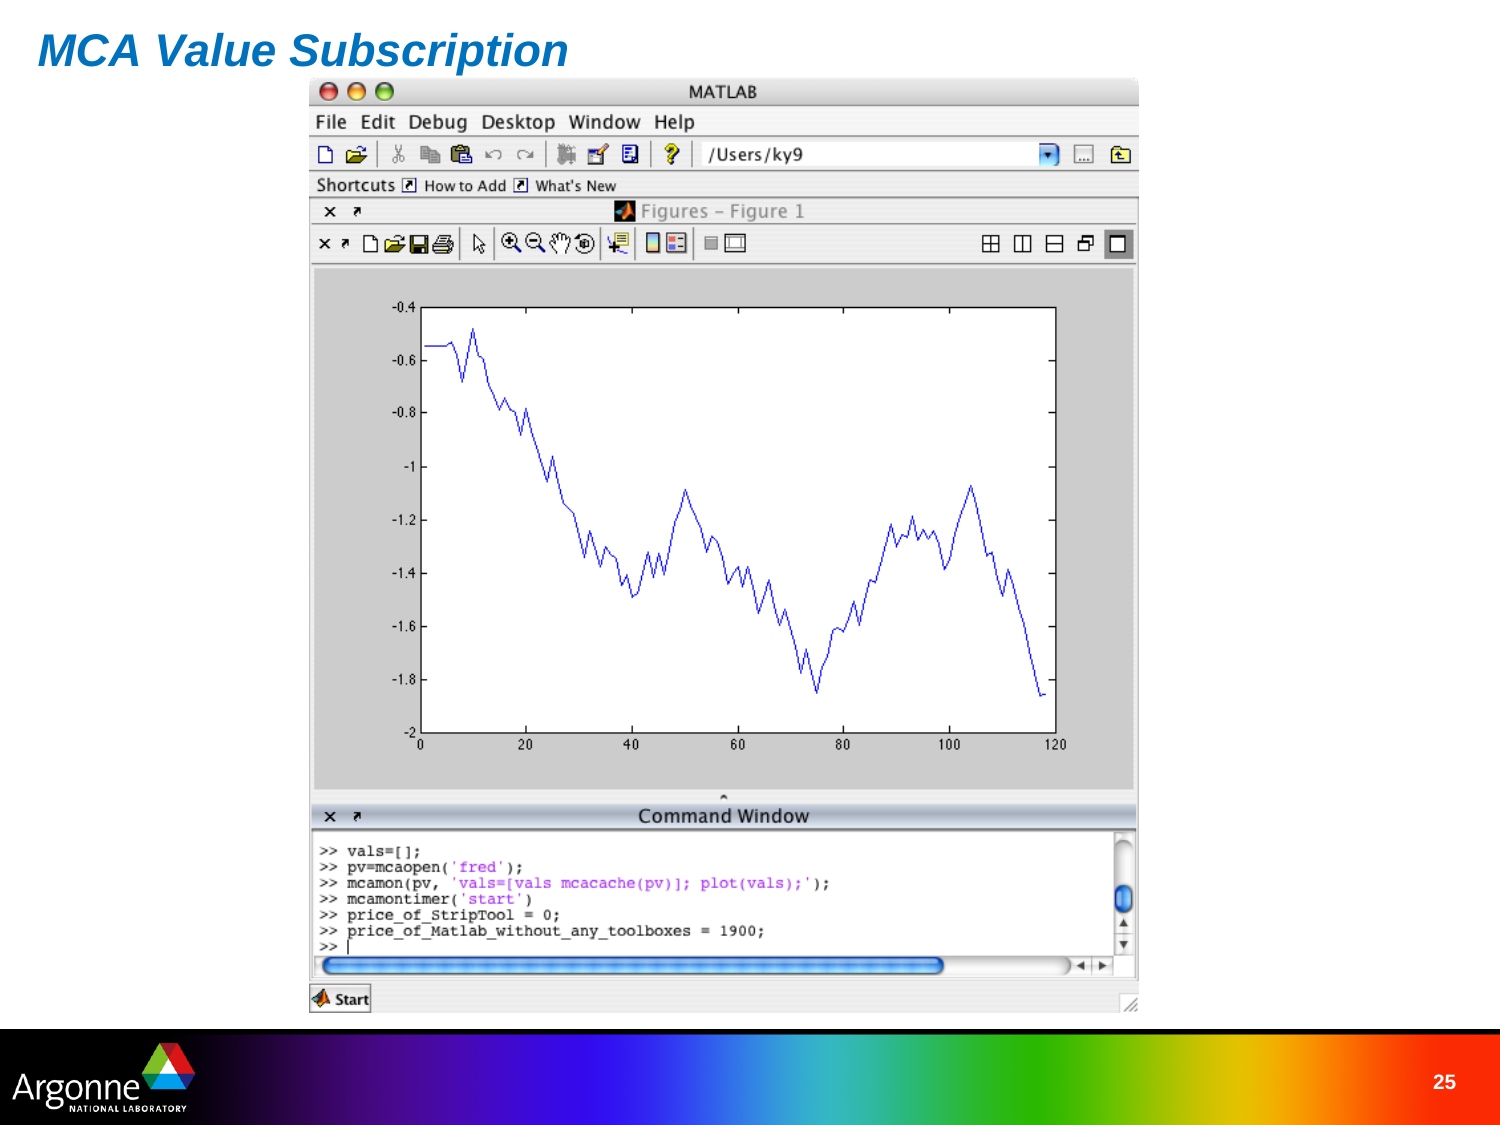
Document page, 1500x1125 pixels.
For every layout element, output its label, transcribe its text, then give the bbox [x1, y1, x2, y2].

picture [0, 1029, 1500, 1125]
picture [309, 77, 1139, 1013]
title MCA Value Subscription [22, 26, 607, 261]
